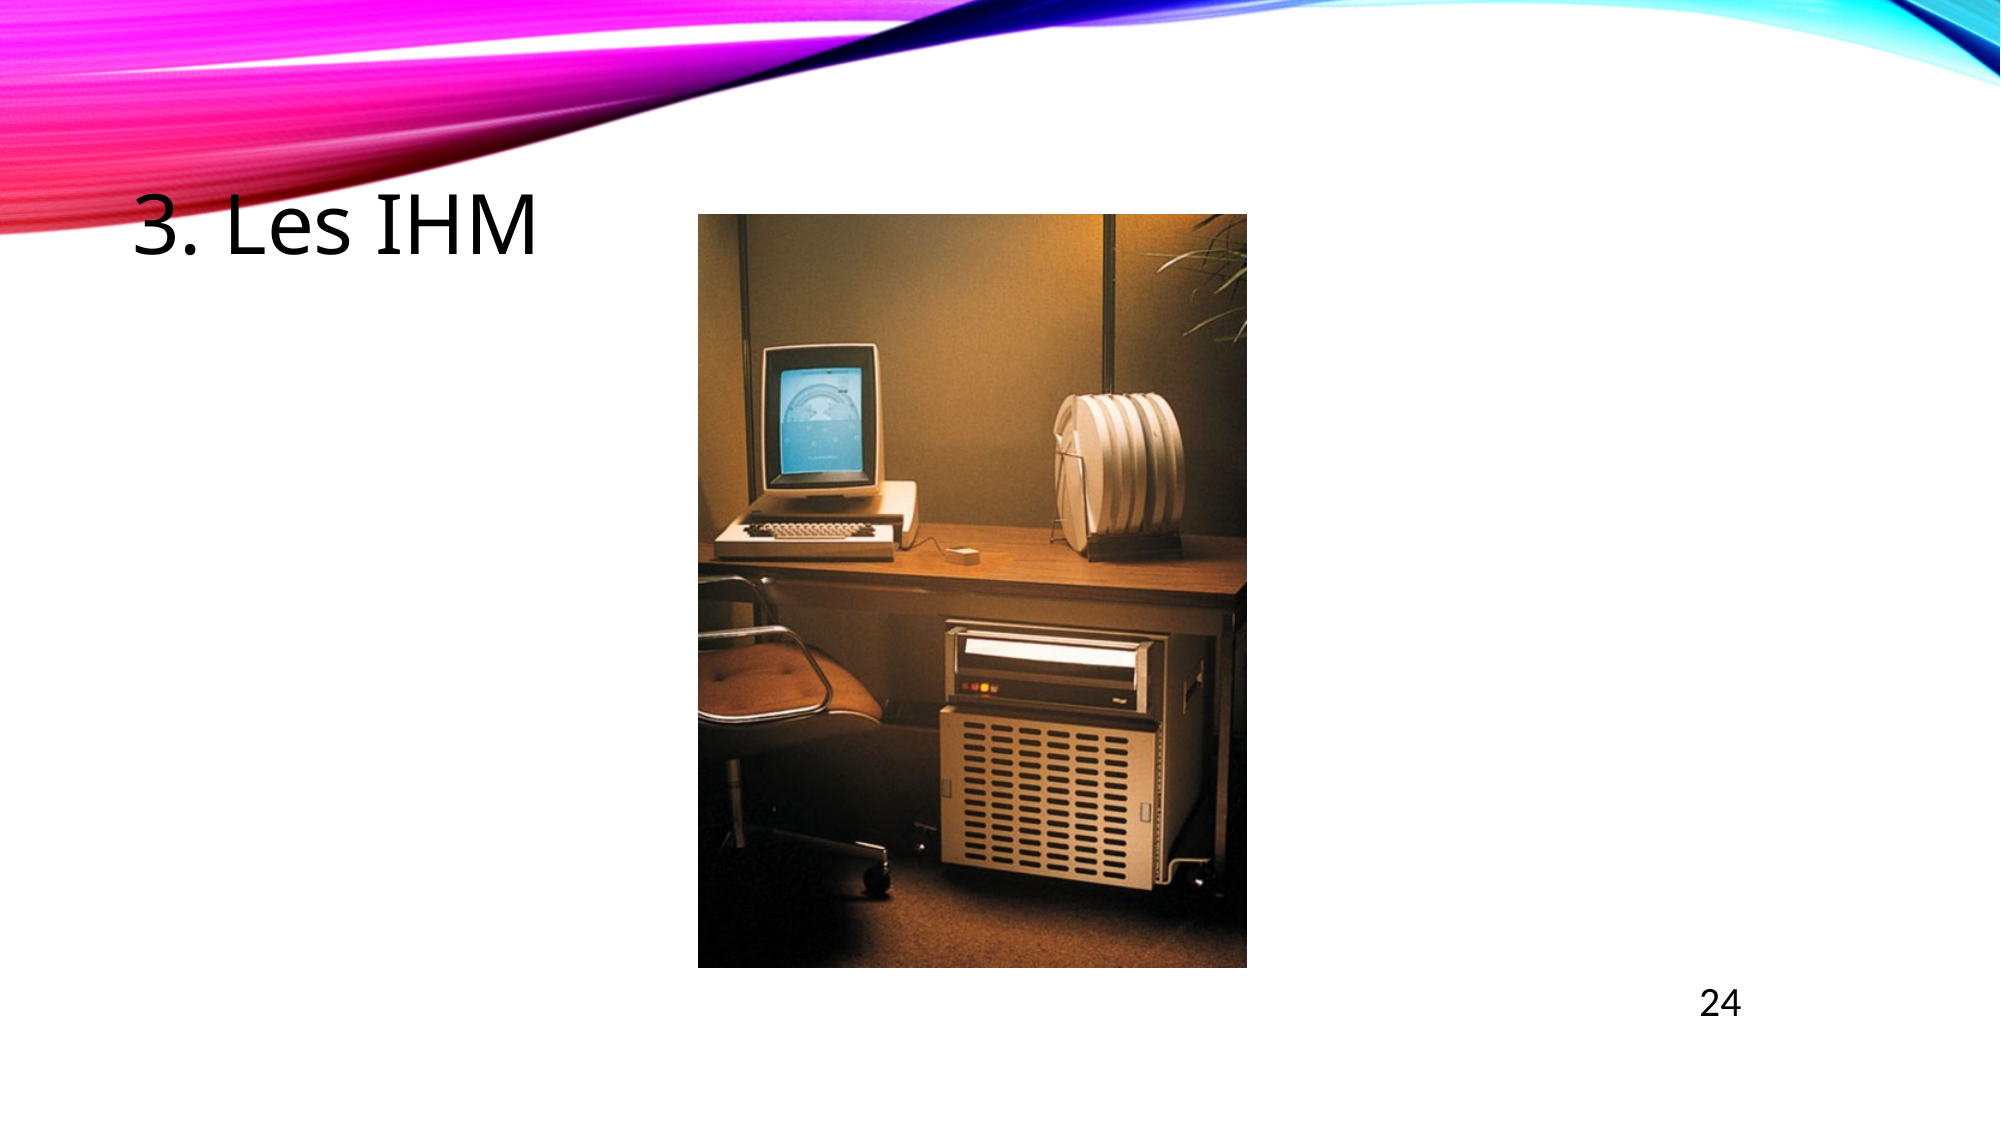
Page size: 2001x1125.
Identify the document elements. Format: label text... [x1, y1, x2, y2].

picture [698, 214, 1247, 968]
title 3. Les IHM [117, 175, 1780, 415]
picture [0, 0, 2000, 237]
text_box <numéro> [1684, 967, 1775, 1030]
